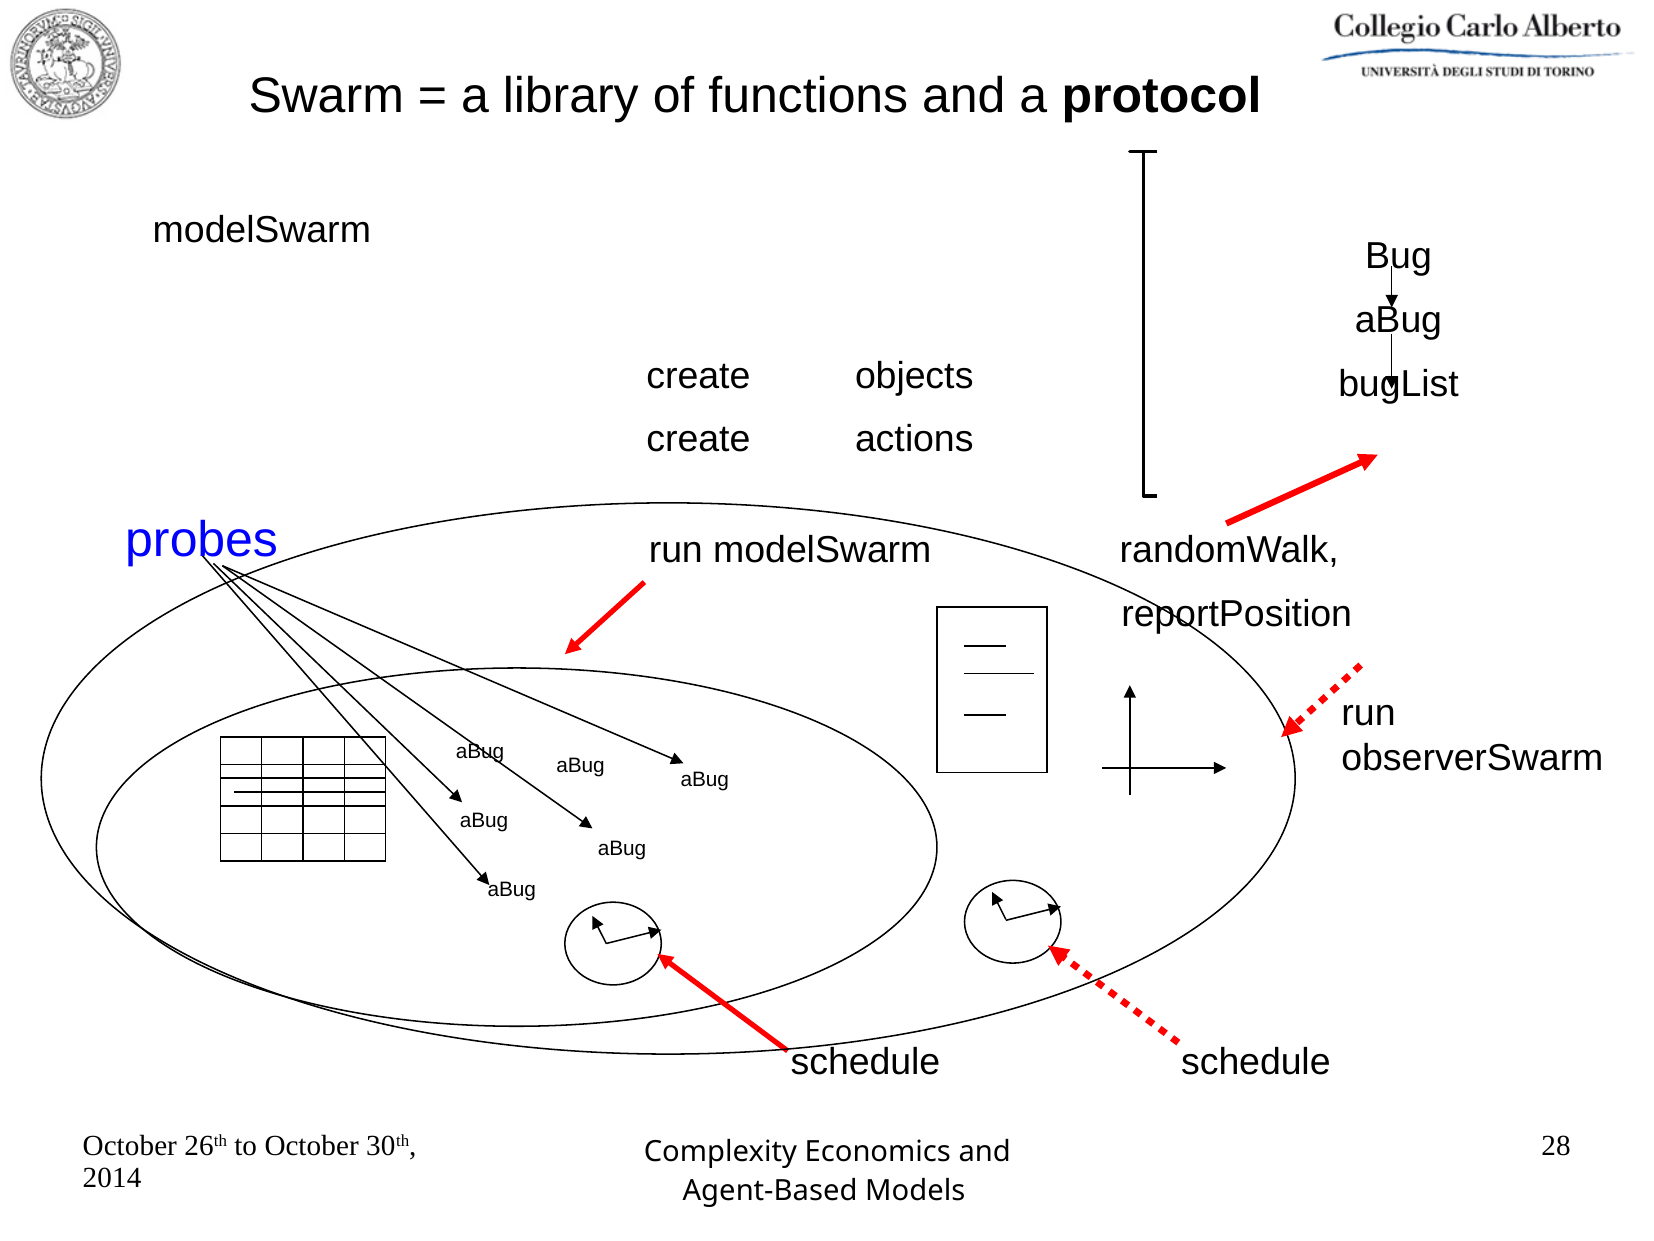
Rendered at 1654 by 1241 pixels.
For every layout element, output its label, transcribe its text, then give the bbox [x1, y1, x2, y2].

text_box aBug [665, 750, 744, 799]
text_box aBug [541, 736, 620, 785]
picture [5, 5, 125, 122]
text_box aBug [447, 723, 524, 771]
text_box schedule [775, 1022, 995, 1091]
text_box schedule [1166, 1022, 1396, 1091]
text_box run observerSwarm [1326, 672, 1654, 786]
text_box Swarm = a library of functions and a protocol [188, 47, 1322, 130]
text_box aBug [582, 819, 662, 868]
text_box create objects create actions [631, 335, 1087, 468]
text_box probes [110, 491, 469, 574]
text_box Bug aBug bugList [1198, 216, 1599, 412]
picture [1312, 0, 1645, 92]
text_box modelSwarm [137, 190, 634, 258]
text_box schedule [775, 1022, 954, 1049]
text_box aBug [445, 791, 524, 840]
text_box aBug [440, 723, 508, 771]
text_box run modelSwarm randomWalk, reportPosition [633, 509, 1654, 642]
text_box aBug [472, 860, 552, 909]
